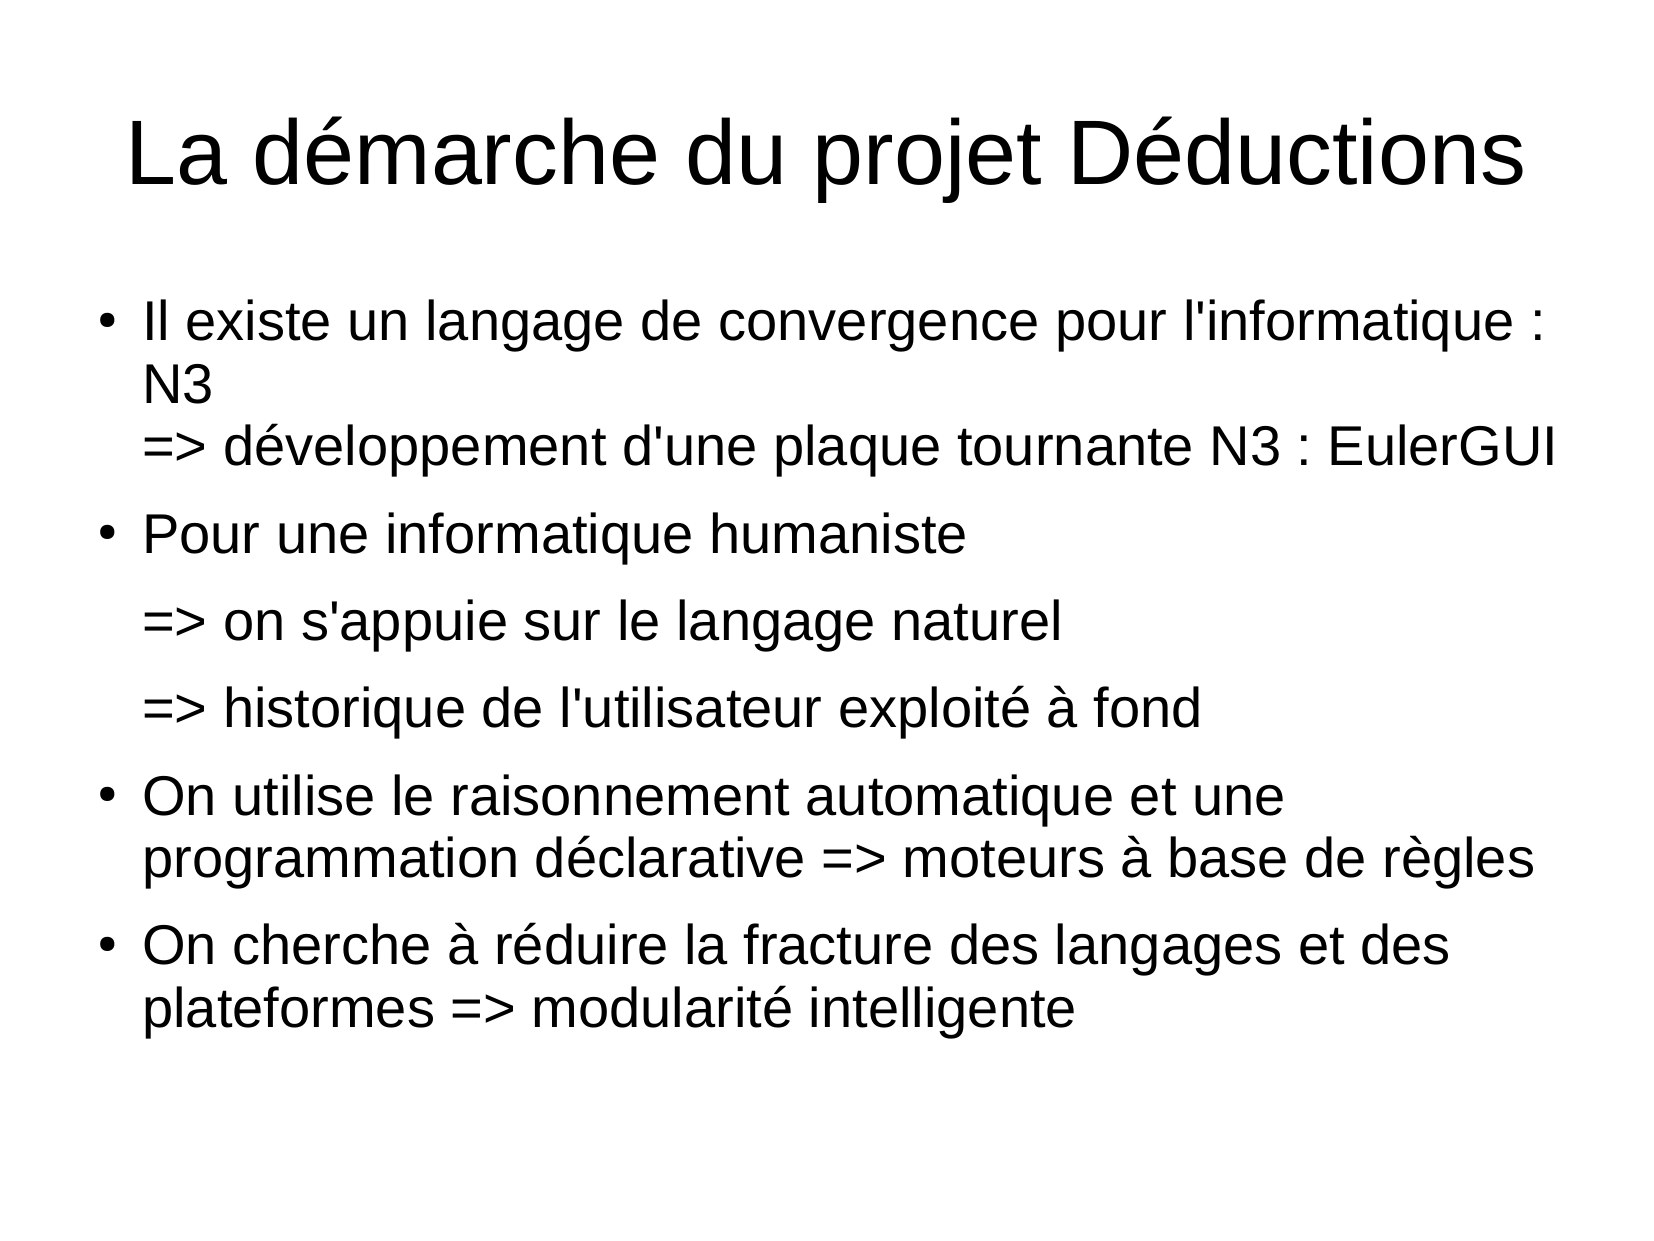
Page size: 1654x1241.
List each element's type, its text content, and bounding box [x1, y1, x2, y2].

title La démarche du projet Déductions [82, 56, 1571, 250]
list Il existe un langage de convergence pour l'informatique : N3 => développement d'une plaque tournante N3 : EulerGUI Pour une informatique humaniste => on s'appuie sur le langage naturel => historique de l'utilisateur exploité à fond On utilise le raisonnement automatique et une programmation déclarative => moteurs à base de règles On cherche à réduire la fracture des langages et des plateformes => modularité intelligente [82, 290, 1571, 1109]
